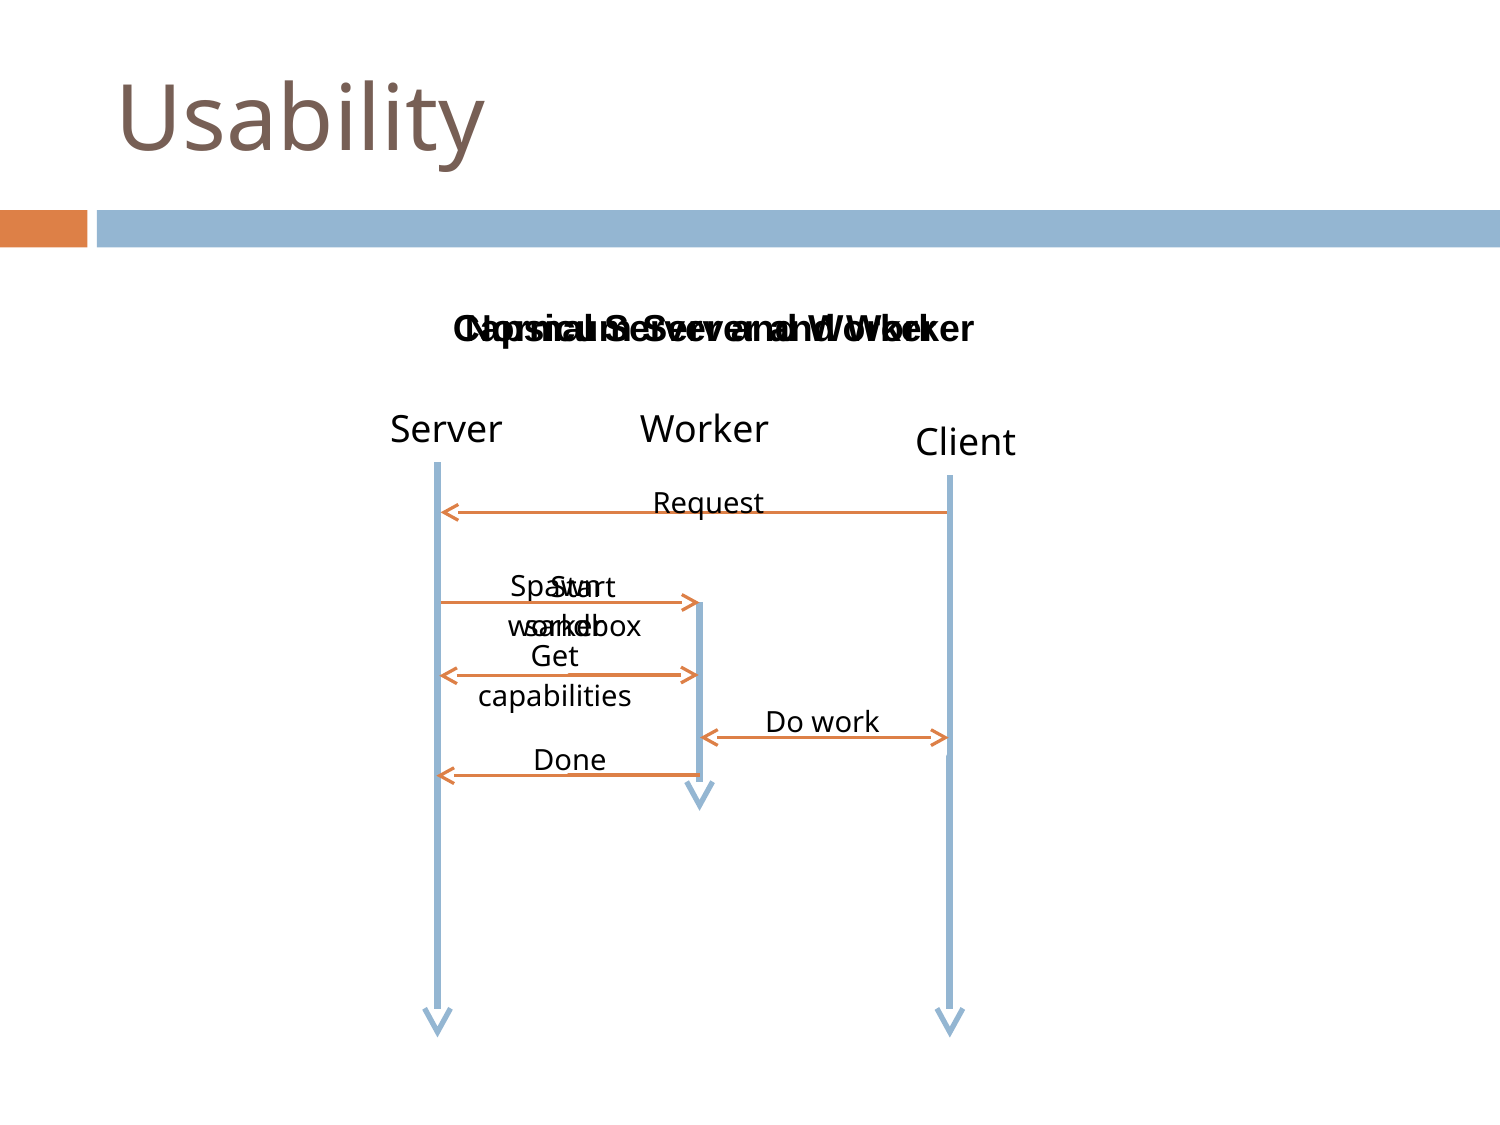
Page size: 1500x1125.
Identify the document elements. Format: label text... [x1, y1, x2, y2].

text_box Do work [749, 686, 909, 736]
text_box Request [637, 467, 822, 530]
text_box Capsicum Server and Worker [438, 299, 1001, 359]
text_box Done [518, 777, 638, 787]
text_box Server [375, 387, 563, 462]
text_box Spawn worker [482, 550, 489, 601]
title Usability [100, 37, 1438, 200]
text_box Client [900, 399, 1088, 474]
text_box Done [518, 724, 638, 774]
text_box Start sandbox [489, 550, 678, 653]
text_box Get capabilities [444, 620, 666, 723]
text_box Worker [624, 387, 830, 462]
text_box Do work [749, 739, 909, 749]
